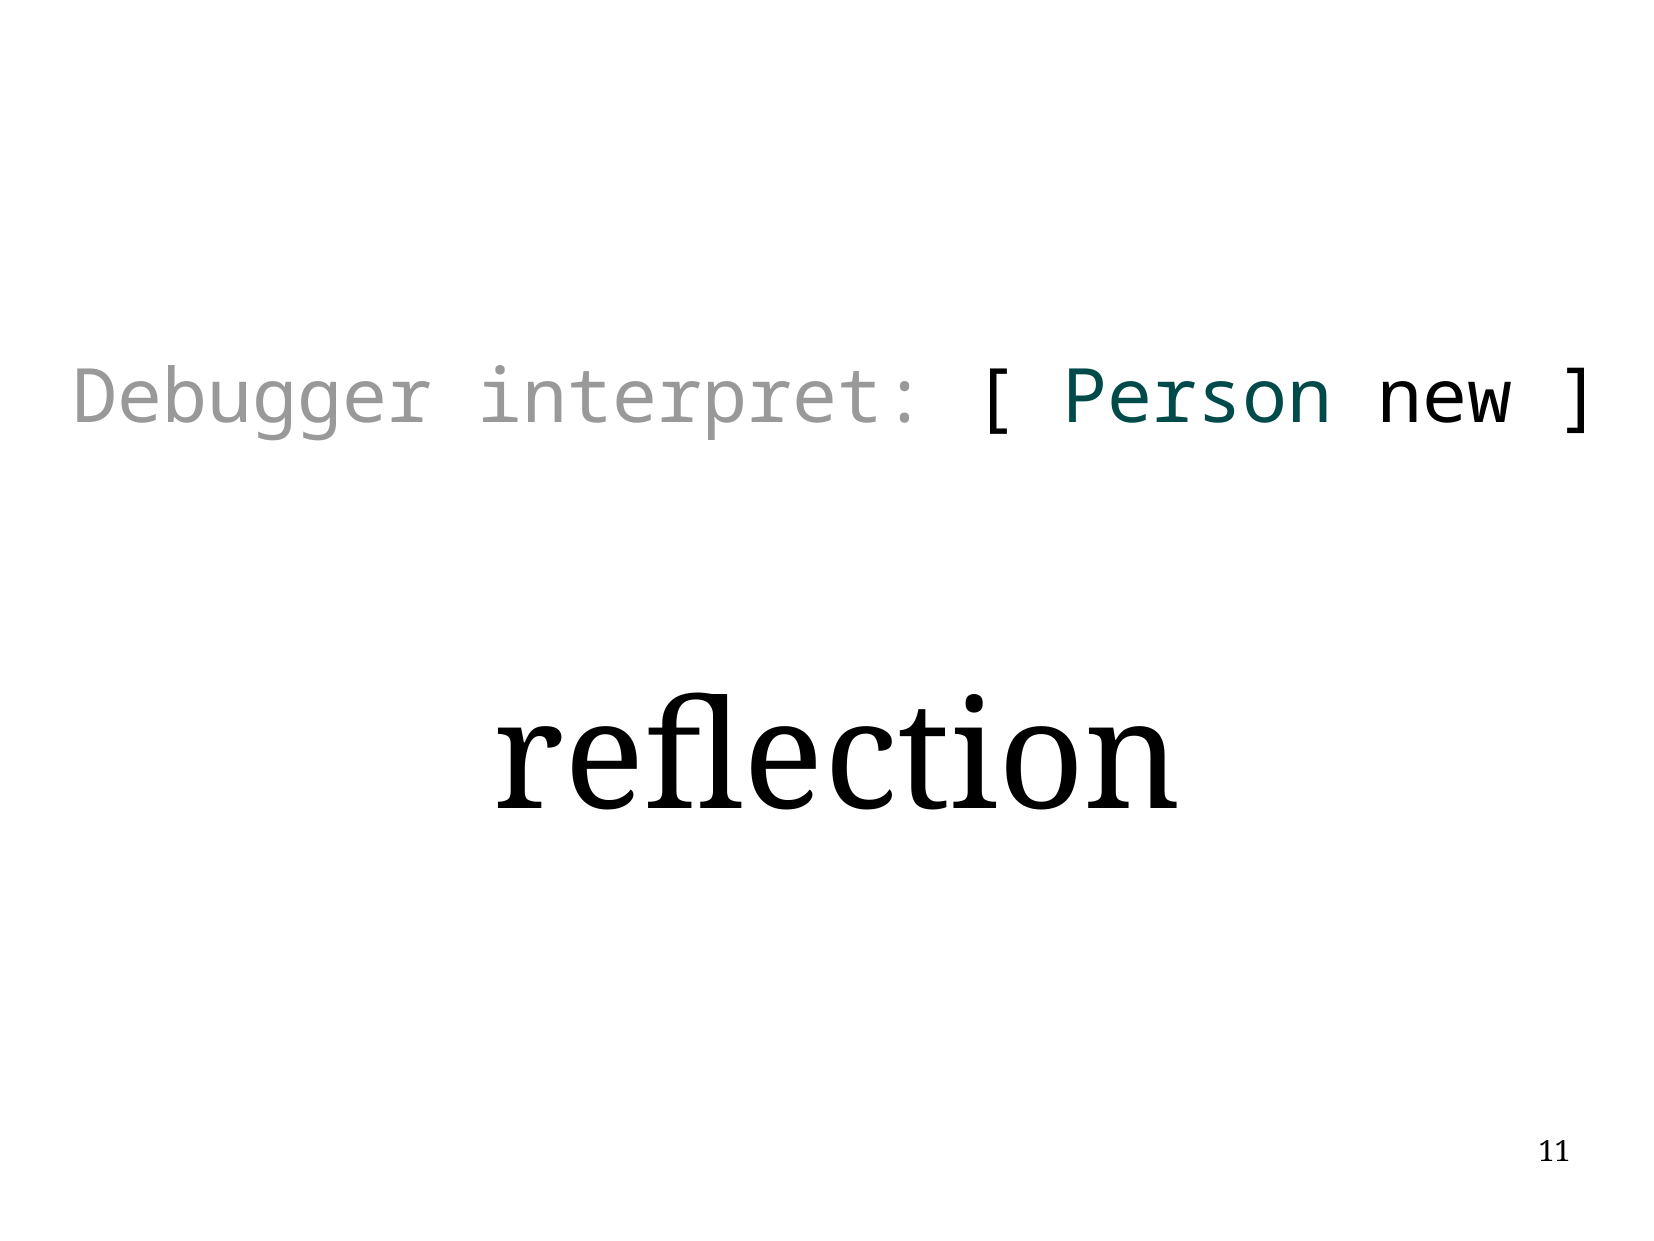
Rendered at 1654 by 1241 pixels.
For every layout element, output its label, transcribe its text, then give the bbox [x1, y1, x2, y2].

subtitle Debugger interpret: [ Person new ] reflection [69, 87, 1607, 1108]
